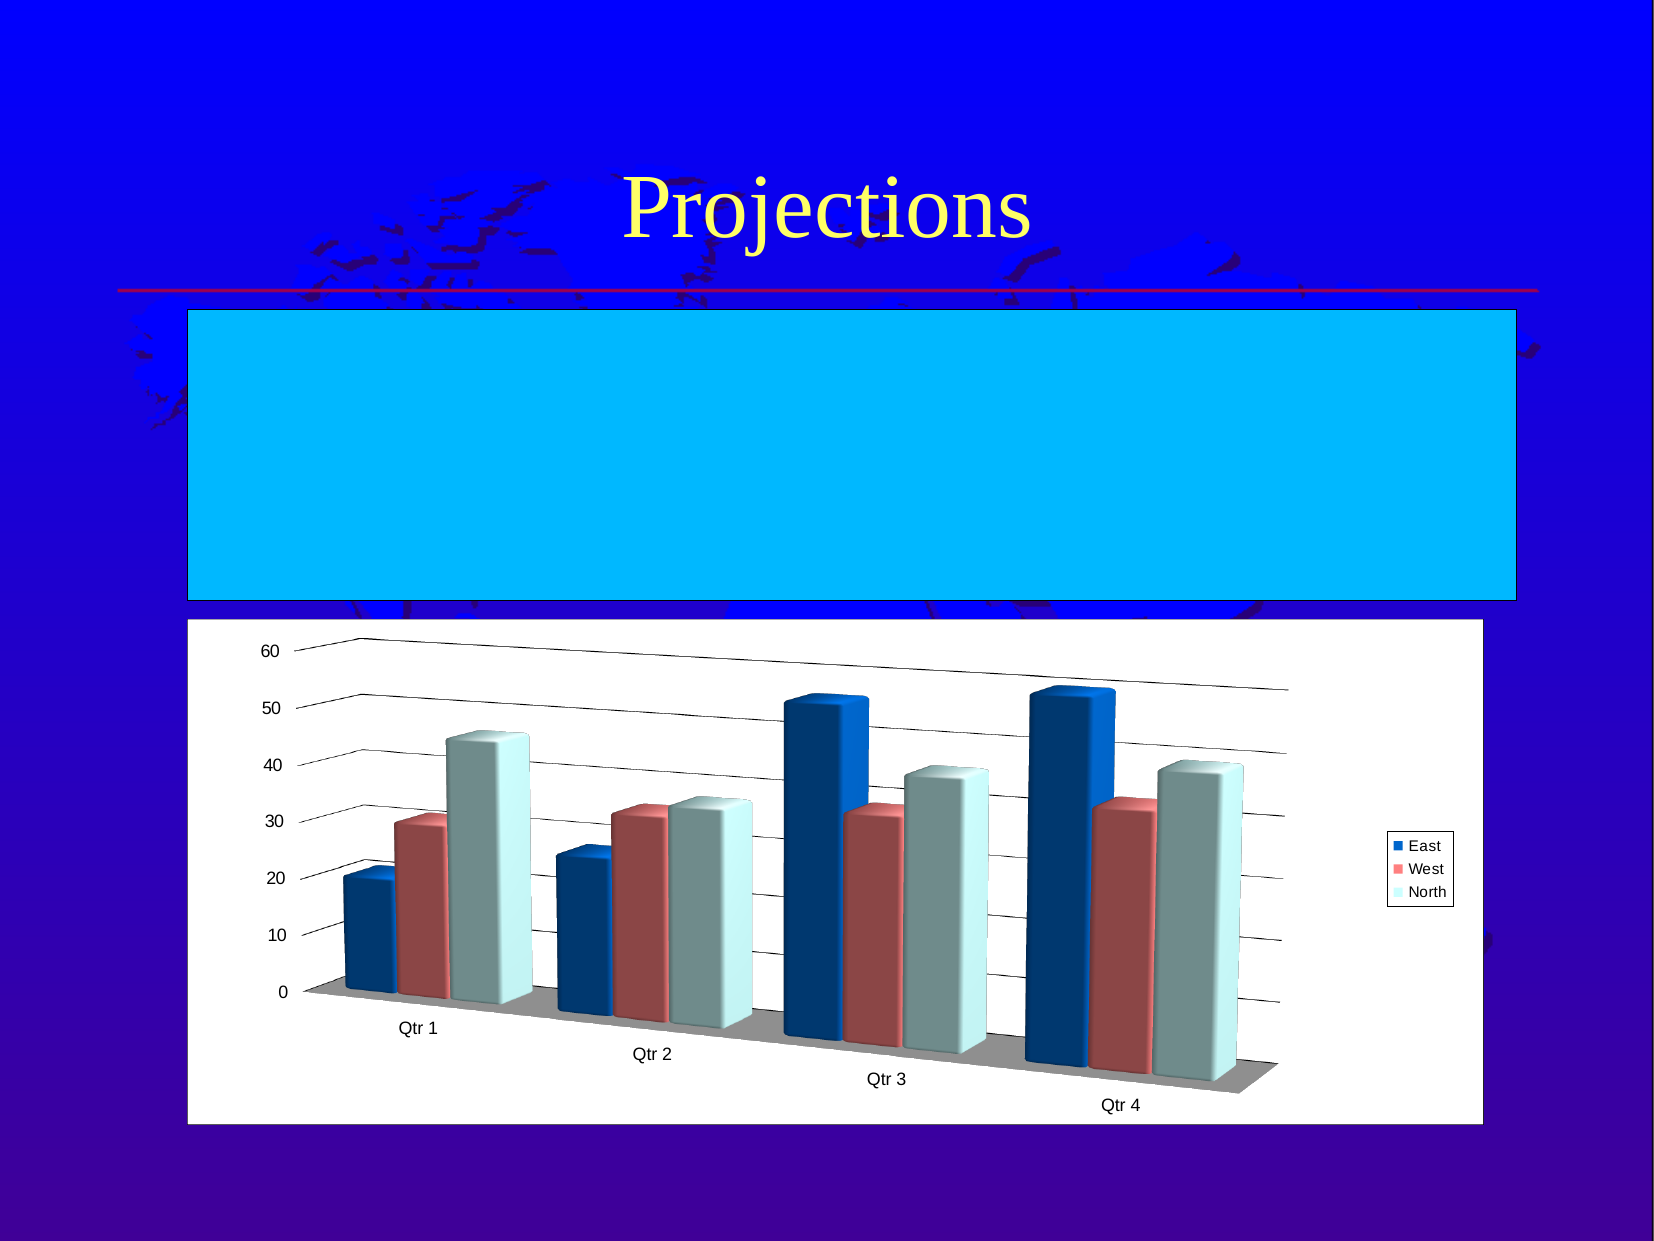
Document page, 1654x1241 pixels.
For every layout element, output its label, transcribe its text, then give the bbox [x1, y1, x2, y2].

picture [0, 0, 1654, 1241]
chart [187, 309, 1517, 601]
chart [187, 619, 1484, 1125]
title Projections [121, 102, 1534, 311]
